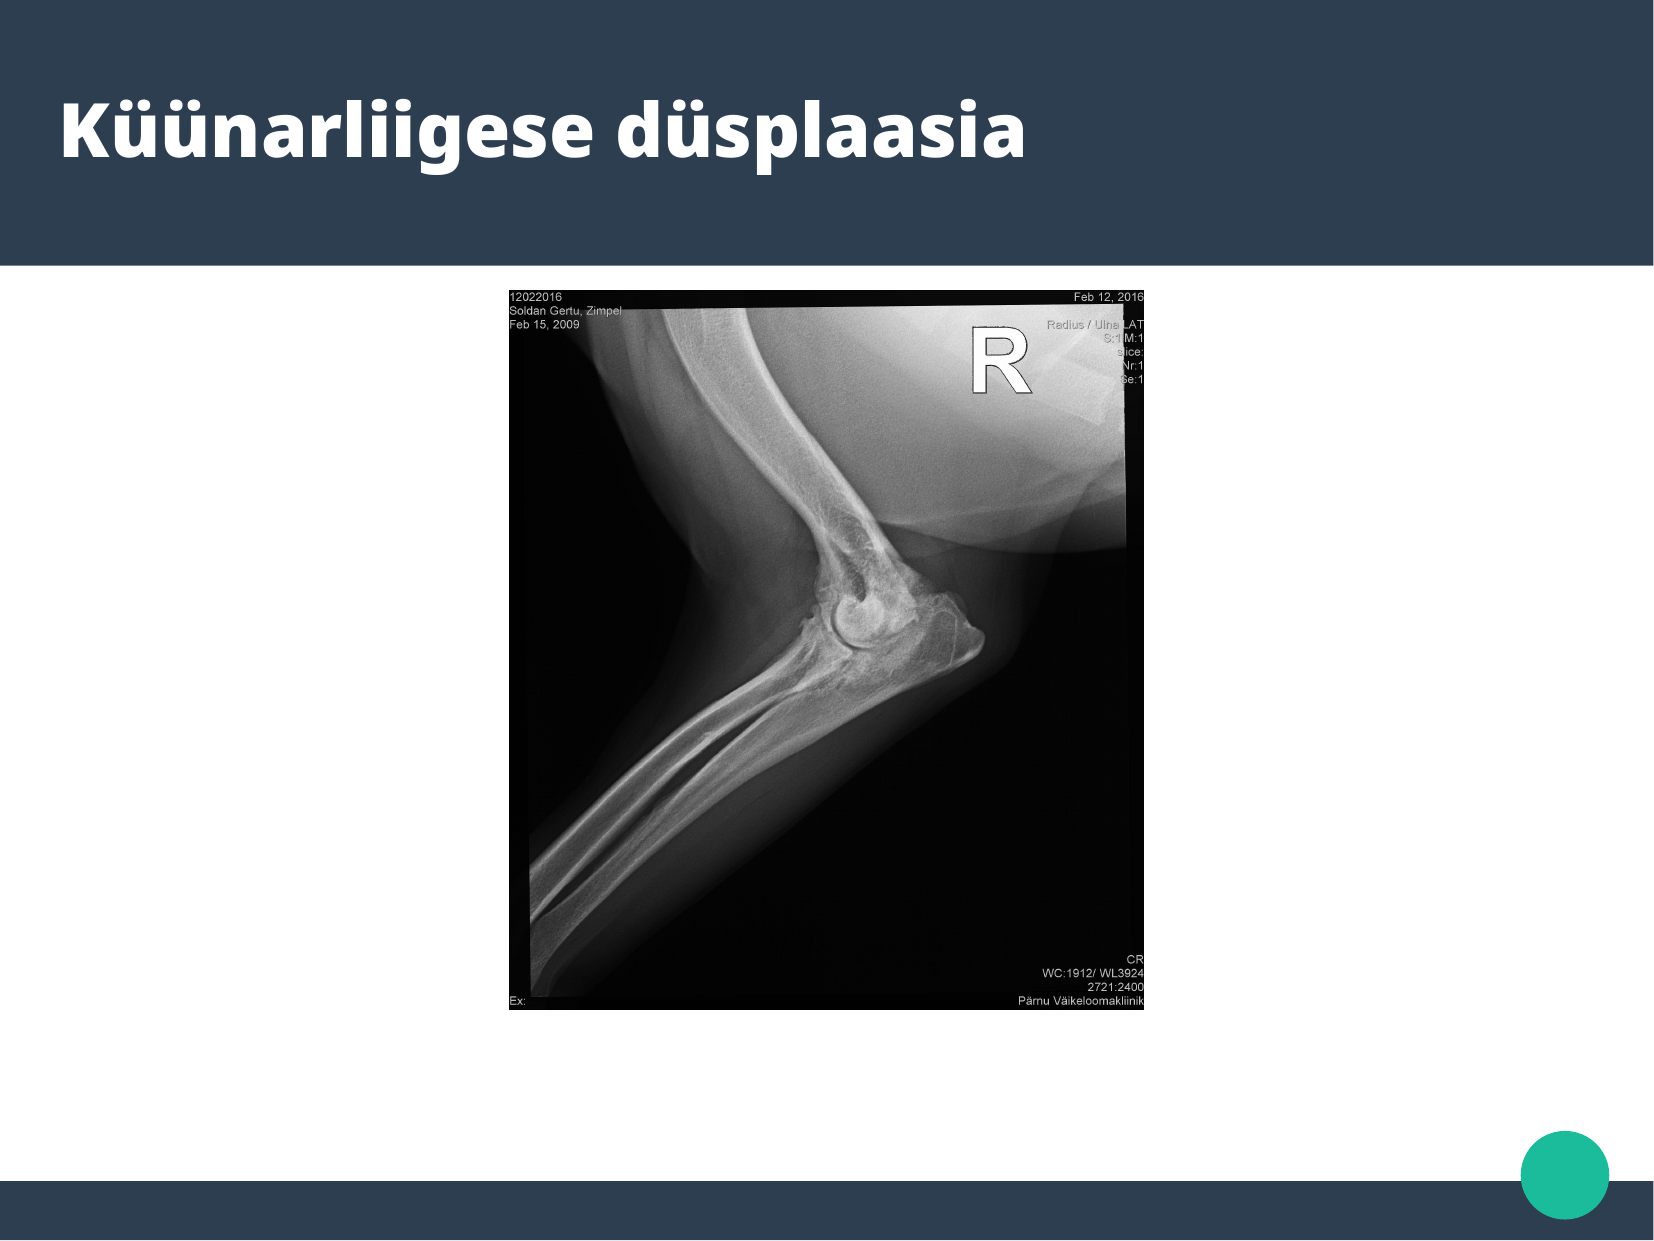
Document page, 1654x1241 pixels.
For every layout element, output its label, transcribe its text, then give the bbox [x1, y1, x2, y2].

title Küünarliigese düsplaasia [59, 49, 1595, 207]
picture [509, 290, 1144, 1010]
